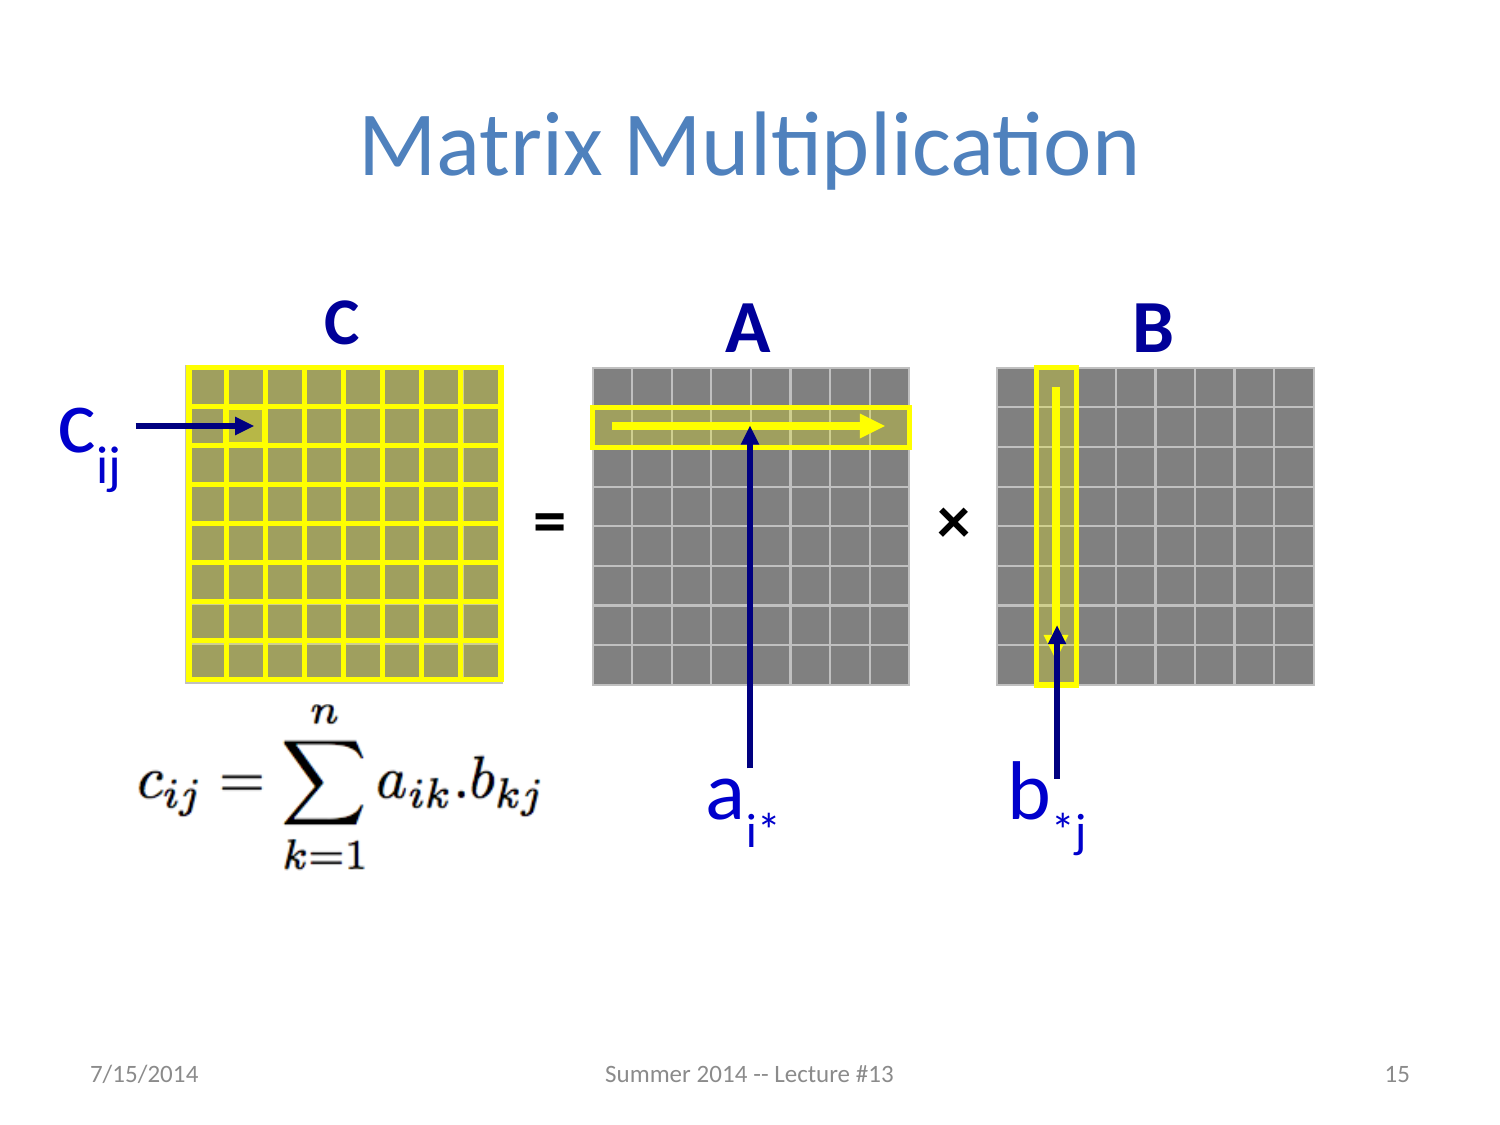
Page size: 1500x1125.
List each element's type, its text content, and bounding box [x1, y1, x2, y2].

text_box [307, 604, 341, 638]
text_box [268, 604, 302, 638]
text_box [385, 565, 419, 599]
title Matrix Multiplication [75, 45, 1425, 233]
text_box [424, 604, 458, 638]
text_box [229, 604, 263, 638]
text_box × [923, 469, 986, 564]
text_box [997, 367, 1314, 685]
text_box [229, 409, 263, 443]
text_box [385, 409, 419, 443]
text_box [307, 448, 341, 482]
text_box [346, 565, 380, 599]
text_box b*j [992, 728, 1102, 865]
text_box [346, 526, 380, 560]
picture [136, 704, 550, 871]
text_box [229, 448, 263, 482]
text_box C [186, 270, 498, 365]
text_box [385, 526, 419, 560]
text_box ai* [691, 728, 796, 865]
text_box [424, 409, 458, 443]
text_box [424, 487, 458, 521]
text_box [268, 448, 302, 482]
text_box [268, 565, 302, 599]
text_box [307, 409, 341, 443]
text_box [424, 565, 458, 599]
text_box [185, 365, 503, 443]
text_box [229, 487, 263, 521]
text_box [463, 448, 503, 638]
text_box [592, 367, 910, 685]
text_box B [997, 270, 1310, 377]
text_box A [592, 270, 905, 377]
text_box [268, 487, 302, 521]
text_box [424, 448, 458, 482]
text_box [346, 487, 380, 521]
footer Summer 2014 -- Lecture #13 [512, 1042, 988, 1103]
text_box [185, 429, 503, 684]
text_box [229, 565, 263, 599]
text_box [424, 526, 458, 560]
slide_number <number> [1074, 1042, 1425, 1103]
text_box [346, 448, 380, 482]
text_box [385, 448, 419, 482]
text_box [268, 409, 302, 443]
slide_number 7/15/2014 [75, 1042, 425, 1103]
text_box cij [42, 353, 136, 502]
text_box [385, 487, 419, 521]
text_box [307, 526, 341, 560]
text_box [229, 526, 263, 560]
text_box [346, 409, 380, 443]
text_box [307, 565, 341, 599]
text_box [307, 487, 341, 521]
text_box = [518, 469, 582, 564]
text_box [268, 526, 302, 560]
text_box [346, 604, 380, 638]
text_box [385, 604, 419, 638]
